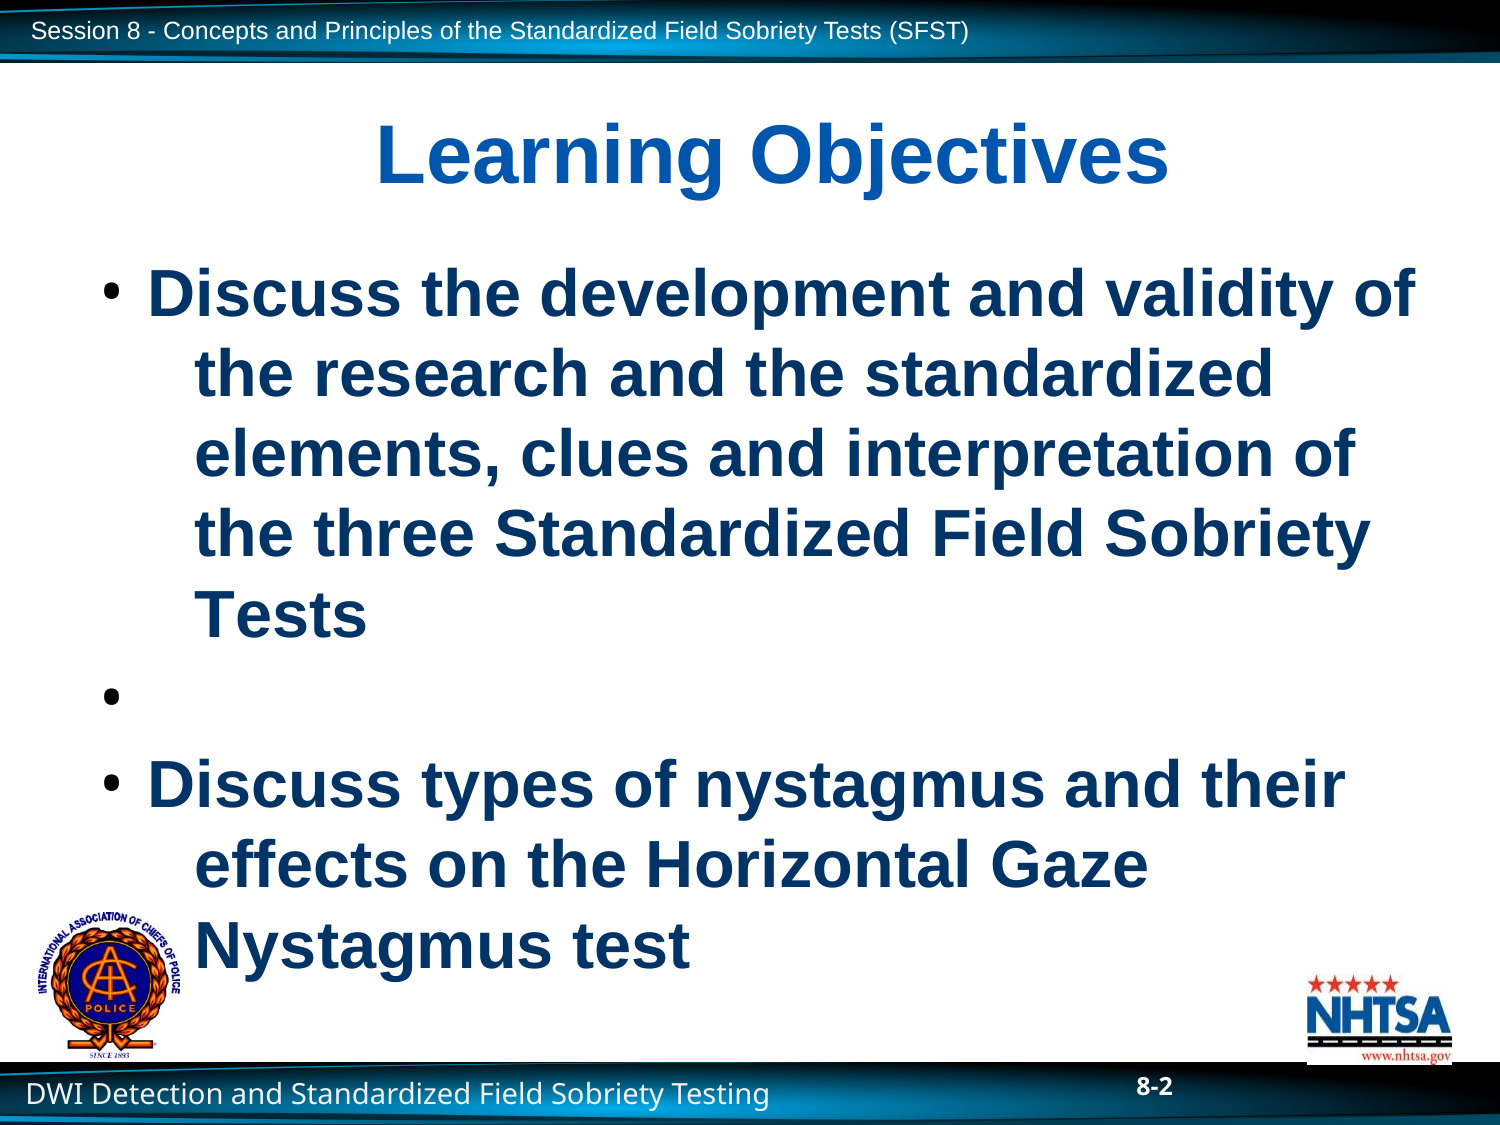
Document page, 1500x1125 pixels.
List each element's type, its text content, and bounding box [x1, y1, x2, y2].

slide_number 8-2 [1121, 1055, 1472, 1116]
title Learning Objectives [50, 87, 1451, 213]
list Discuss the development and validity of the research and the standardized elements, clues and interpretation of the three Standardized Field Sobriety Tests Discuss types of nystagmus and their effects on the Horizontal Gaze Nystagmus test [62, 249, 1458, 1000]
